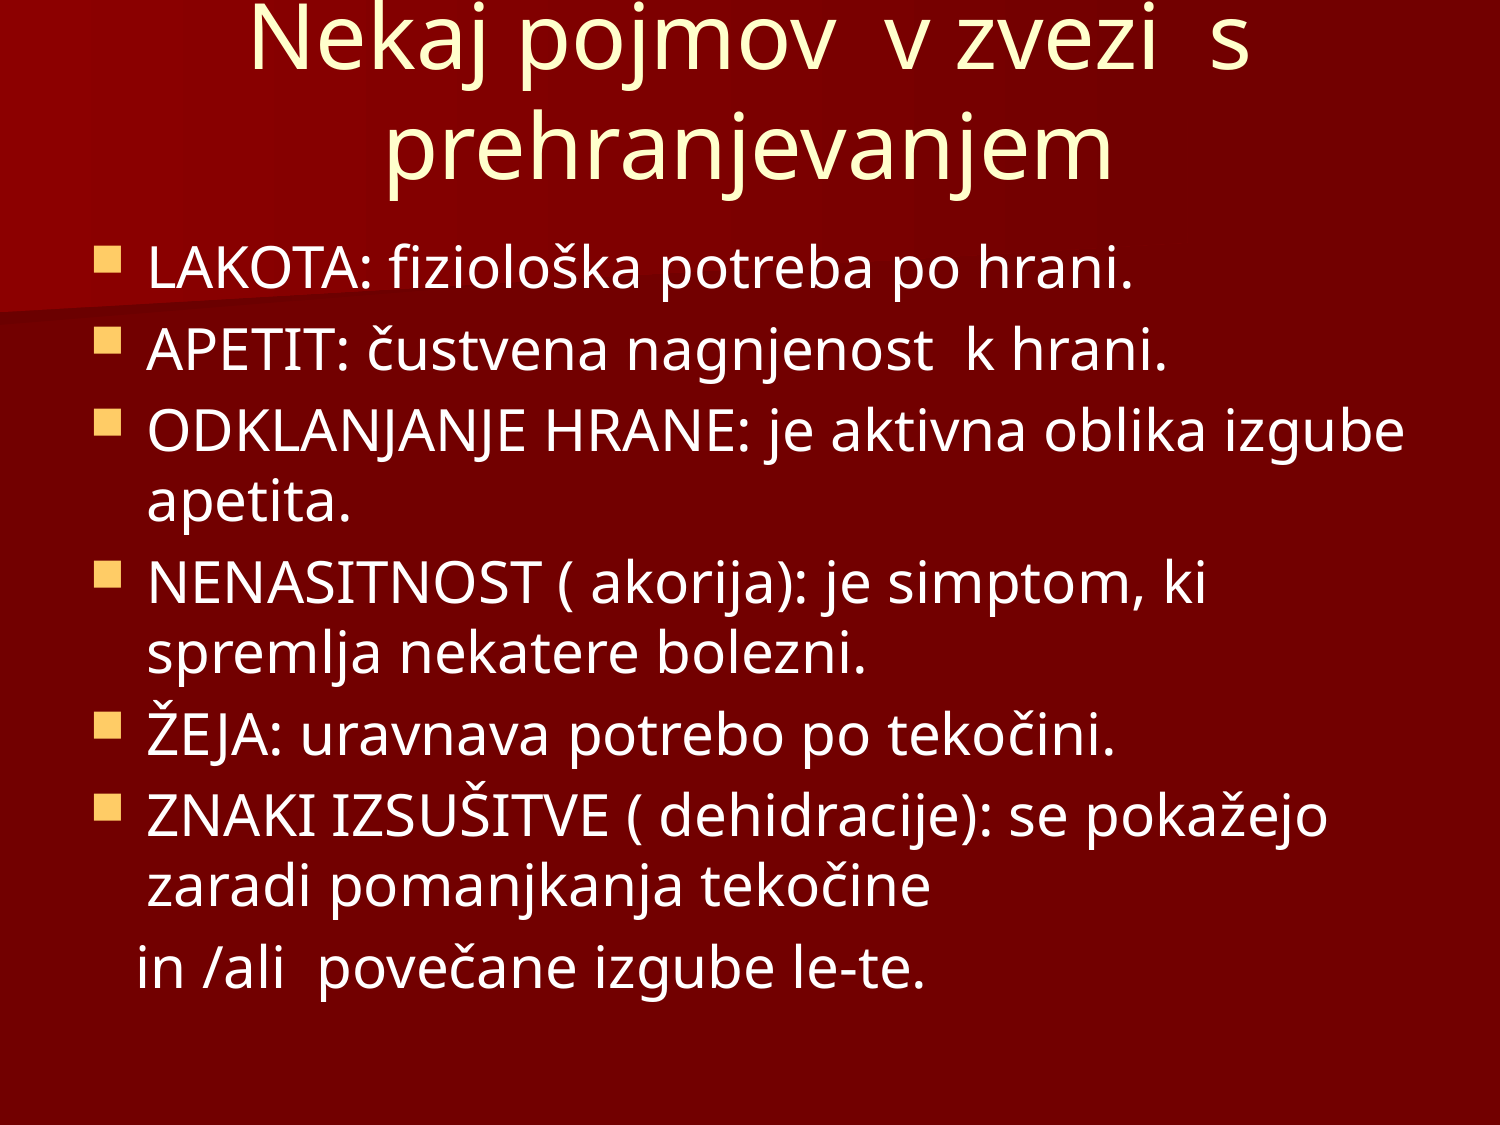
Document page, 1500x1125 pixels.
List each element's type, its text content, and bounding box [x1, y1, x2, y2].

title Nekaj pojmov v zvezi s prehranjevanjem [75, 35, 1425, 141]
list LAKOTA: fiziološka potreba po hrani. APETIT: čustvena nagnjenost k hrani. ODKLANJANJE HRANE: je aktivna oblika izgube apetita. NENASITNOST ( akorija): je simptom, ki spremlja nekatere bolezni. ŽEJA: uravnava potrebo po tekočini. ZNAKI IZSUŠITVE ( dehidracije): se pokažejo zaradi pomanjkanja tekočine in /ali povečane izgube le-te. [75, 222, 1425, 1125]
